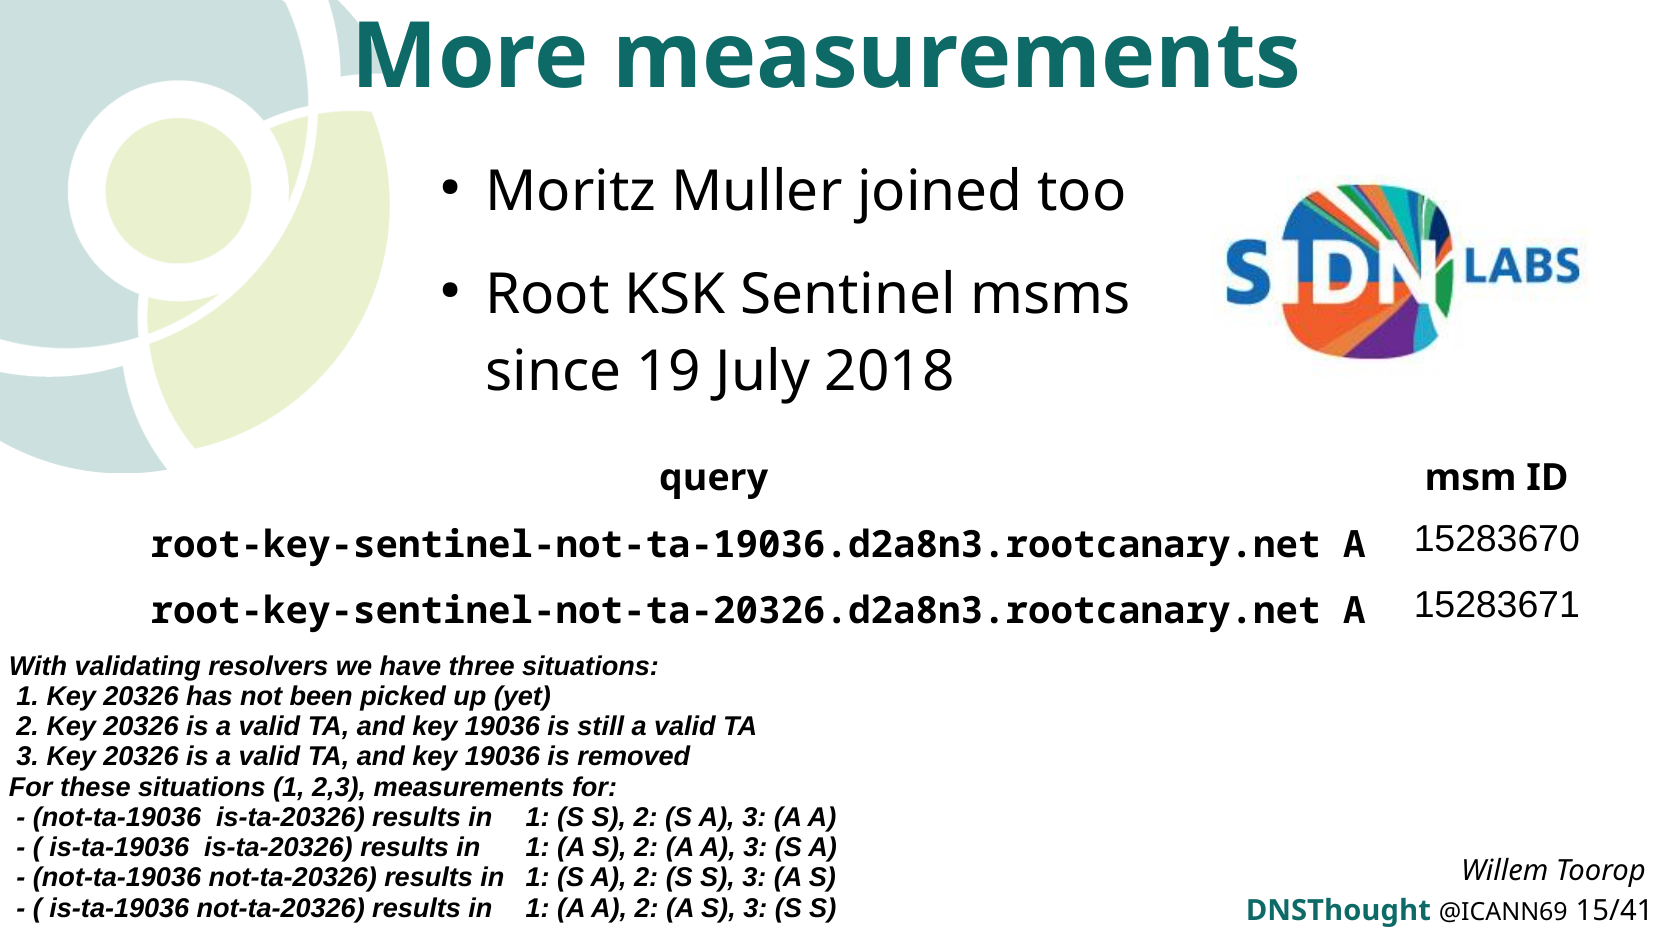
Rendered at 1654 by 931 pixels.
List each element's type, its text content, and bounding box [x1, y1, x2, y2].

table_header msm ID [1381, 443, 1613, 509]
table_header query [47, 443, 1380, 509]
table_cell 15283671 [1381, 576, 1613, 642]
table_cell root-key-sentinel-not-ta-20326.d2a8n3.rootcanary.net A [47, 576, 1380, 642]
picture [1210, 174, 1589, 378]
table_cell 15283670 [1381, 510, 1613, 576]
table_cell [47, 642, 1380, 709]
title More measurements [82, 8, 1571, 221]
text_box With validating resolvers we have three situations: 1. Key 20326 has not been picked up (yet) 2. Key 20326 is a valid TA, and key 19036 is still a valid TA 3. Key 20326 is a valid TA, and key 19036 is removed For these situations (1, 2,3), measurements for: - (not-ta-19036 is-ta-20326) results in 1: (S S), 2: (S A), 3: (A A) - ( is-ta-19036 is-ta-20326) results in 1: (A S), 2: (A A), 3: (S A) - (not-ta-19036 not-ta-20326) results in 1: (S A), 2: (S S), 3: (A S) - ( is-ta-19036 not-ta-20326) results in 1: (A A), 2: (A S), 3: (S S) [0, 643, 1223, 931]
list Moritz Muller joined too Root KSK Sentinel msms since 19 July 2018 [425, 146, 1229, 408]
table_cell root-key-sentinel-not-ta-19036.d2a8n3.rootcanary.net A [47, 510, 1380, 576]
table_cell [1381, 642, 1613, 709]
